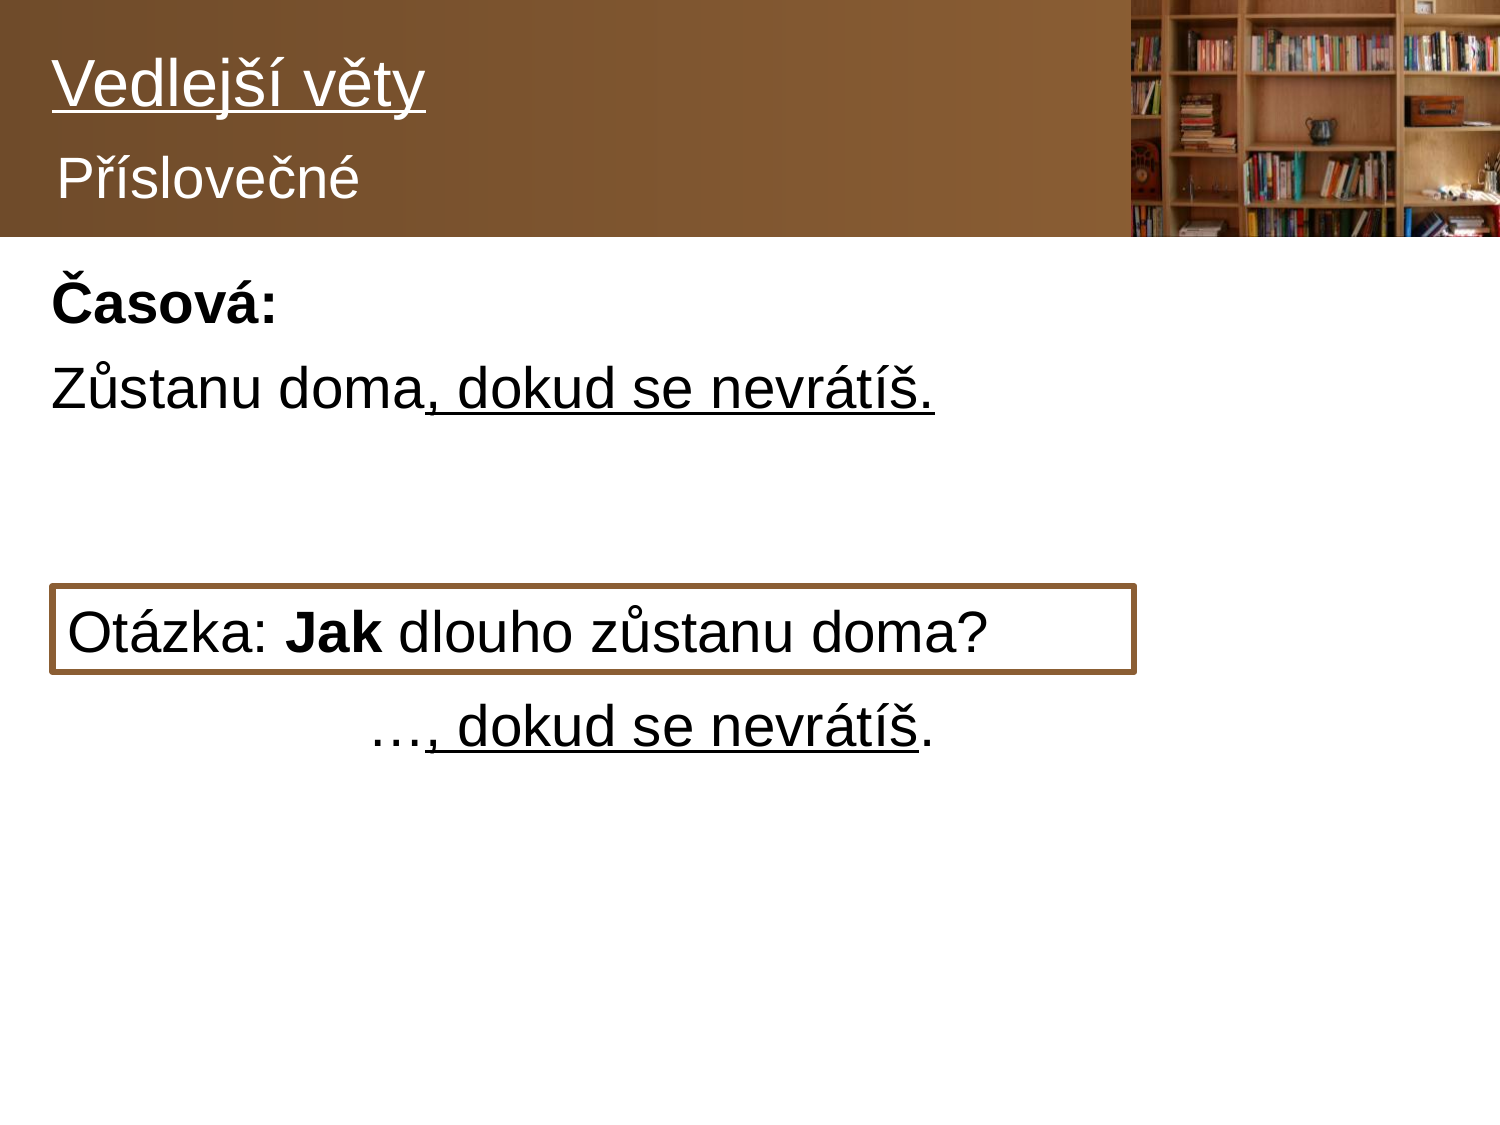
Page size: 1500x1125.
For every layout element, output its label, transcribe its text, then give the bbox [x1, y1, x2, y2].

text_box Otázka: Jak dlouho zůstanu doma? [52, 586, 1135, 672]
text_box Vedlejší věty [36, 3, 1160, 155]
text_box Příslovečné [41, 132, 1128, 219]
text_box Časová: Zůstanu doma, dokud se nevrátíš. …, dokud se nevrátíš. [36, 257, 1387, 1001]
